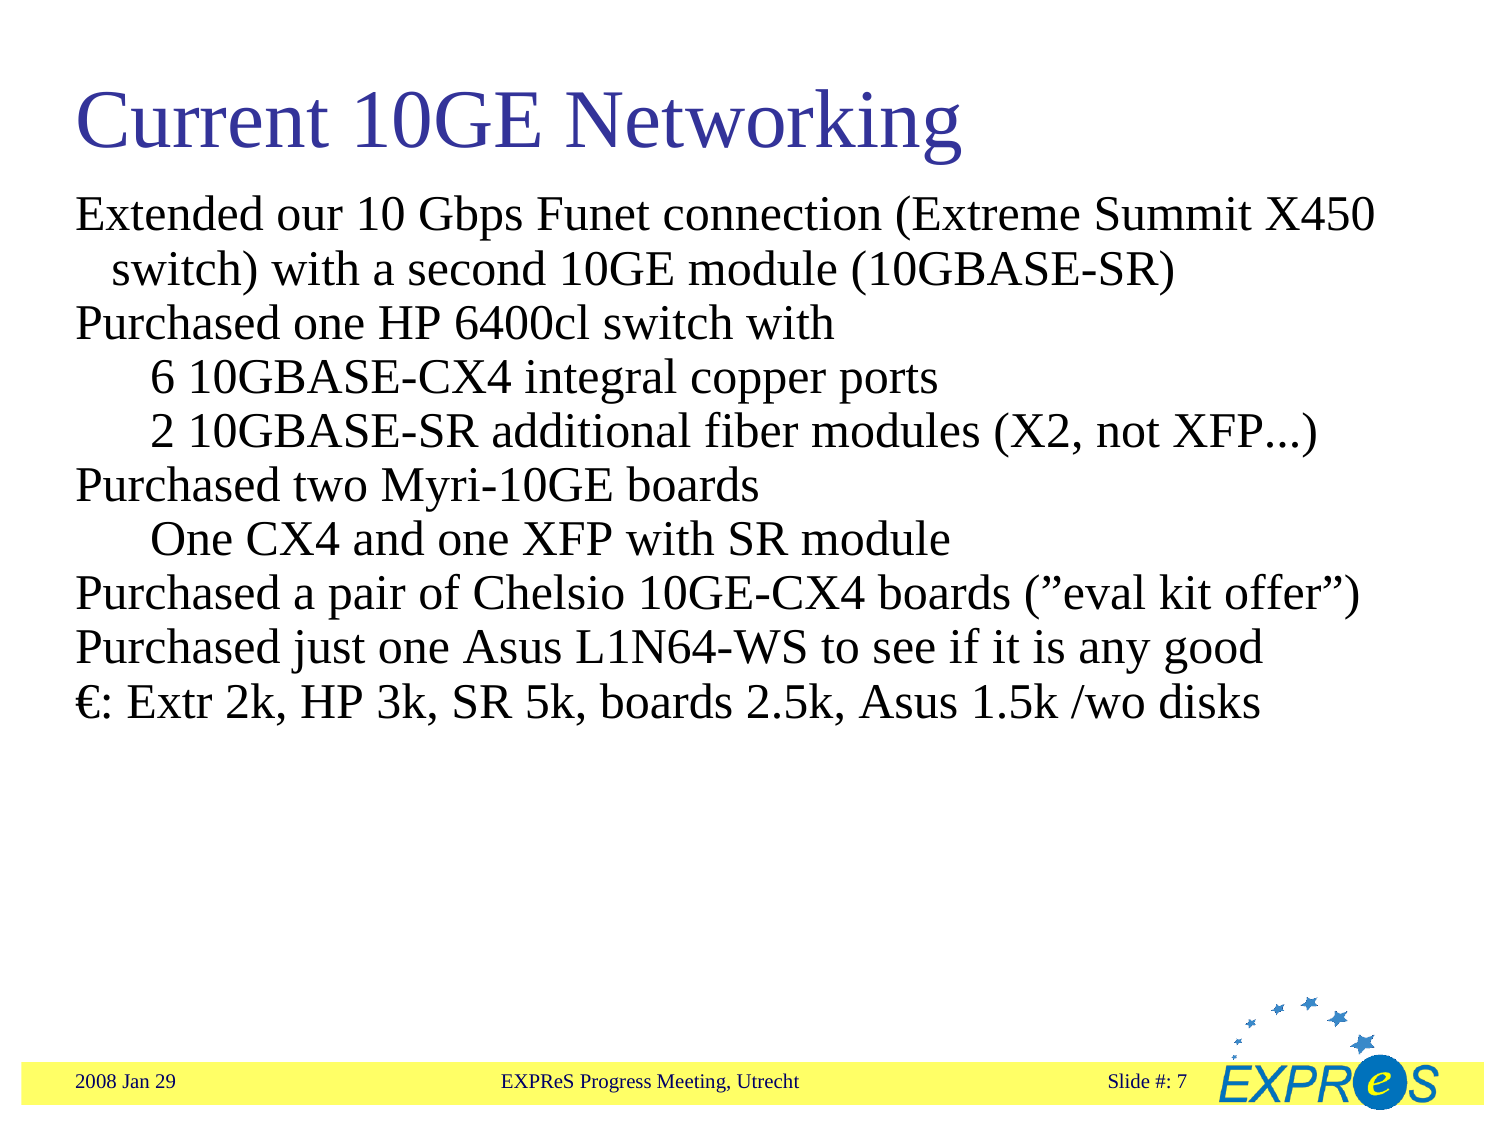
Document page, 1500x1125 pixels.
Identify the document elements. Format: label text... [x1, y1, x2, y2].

title Current 10GE Networking [75, 63, 1425, 179]
picture [21, 994, 1500, 1113]
list Extended our 10 Gbps Funet connection (Extreme Summit X450 switch) with a second 10GE module (10GBASE-SR) Purchased one HP 6400cl switch with 6 10GBASE-CX4 integral copper ports 2 10GBASE-SR additional fiber modules (X2, not XFP...) Purchased two Myri-10GE boards One CX4 and one XFP with SR module Purchased a pair of Chelsio 10GE-CX4 boards (”eval kit offer”) Purchased just one Asus L1N64-WS to see if it is any good €: Extr 2k, HP 3k, SR 5k, boards 2.5k, Asus 1.5k /wo disks [75, 187, 1425, 1038]
